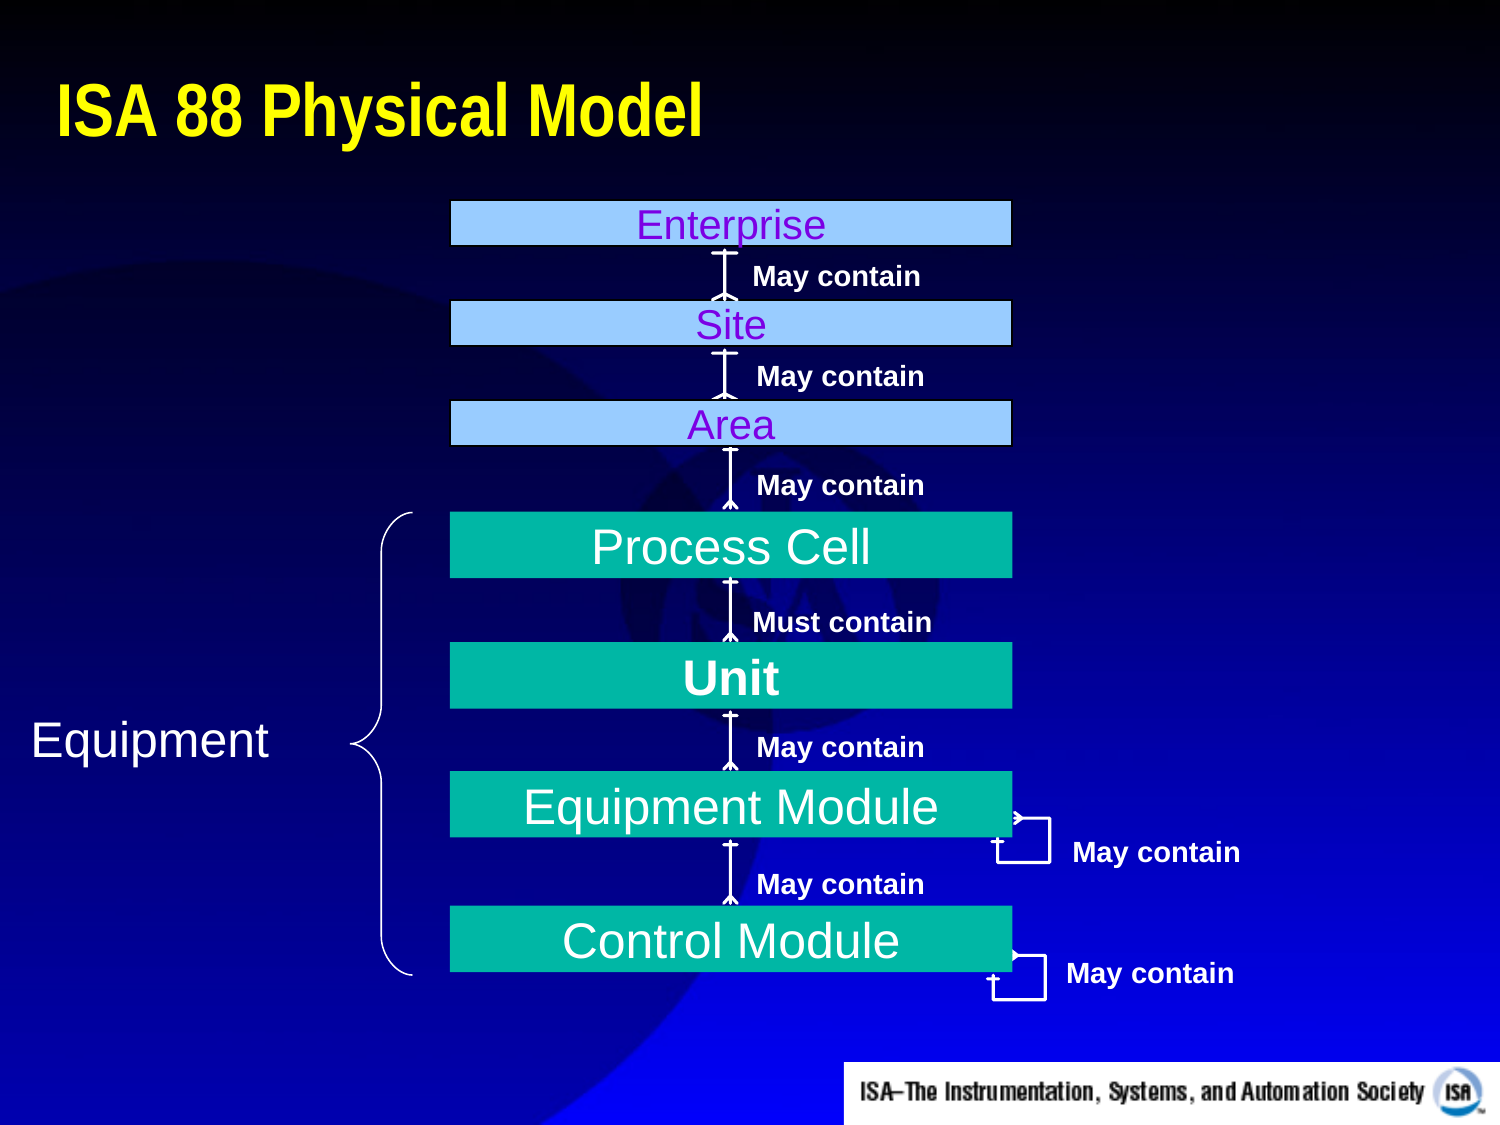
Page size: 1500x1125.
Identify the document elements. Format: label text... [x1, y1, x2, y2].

text_box Must contain [737, 596, 948, 642]
text_box May contain [741, 858, 941, 905]
text_box Enterprise [449, 200, 1013, 247]
text_box Enterprise [741, 219, 753, 237]
text_box Equipment [15, 699, 285, 776]
text_box [723, 711, 738, 770]
text_box Process Cell [449, 511, 1013, 579]
text_box Site [449, 299, 1013, 347]
text_box May contain [1057, 826, 1257, 876]
text_box Control Module [449, 905, 1013, 973]
text_box May contain [741, 350, 941, 399]
text_box May contain [741, 459, 941, 509]
title ISA 88 Physical Model [41, 12, 1463, 201]
text_box [723, 840, 738, 904]
text_box Unit [449, 642, 1013, 709]
text_box May contain [1051, 947, 1250, 997]
text_box [723, 578, 738, 641]
text_box Equipment Module [449, 771, 1013, 838]
text_box May contain [741, 720, 941, 771]
text_box Area [449, 399, 1013, 447]
text_box May contain [737, 249, 937, 299]
picture [0, 0, 1500, 1125]
